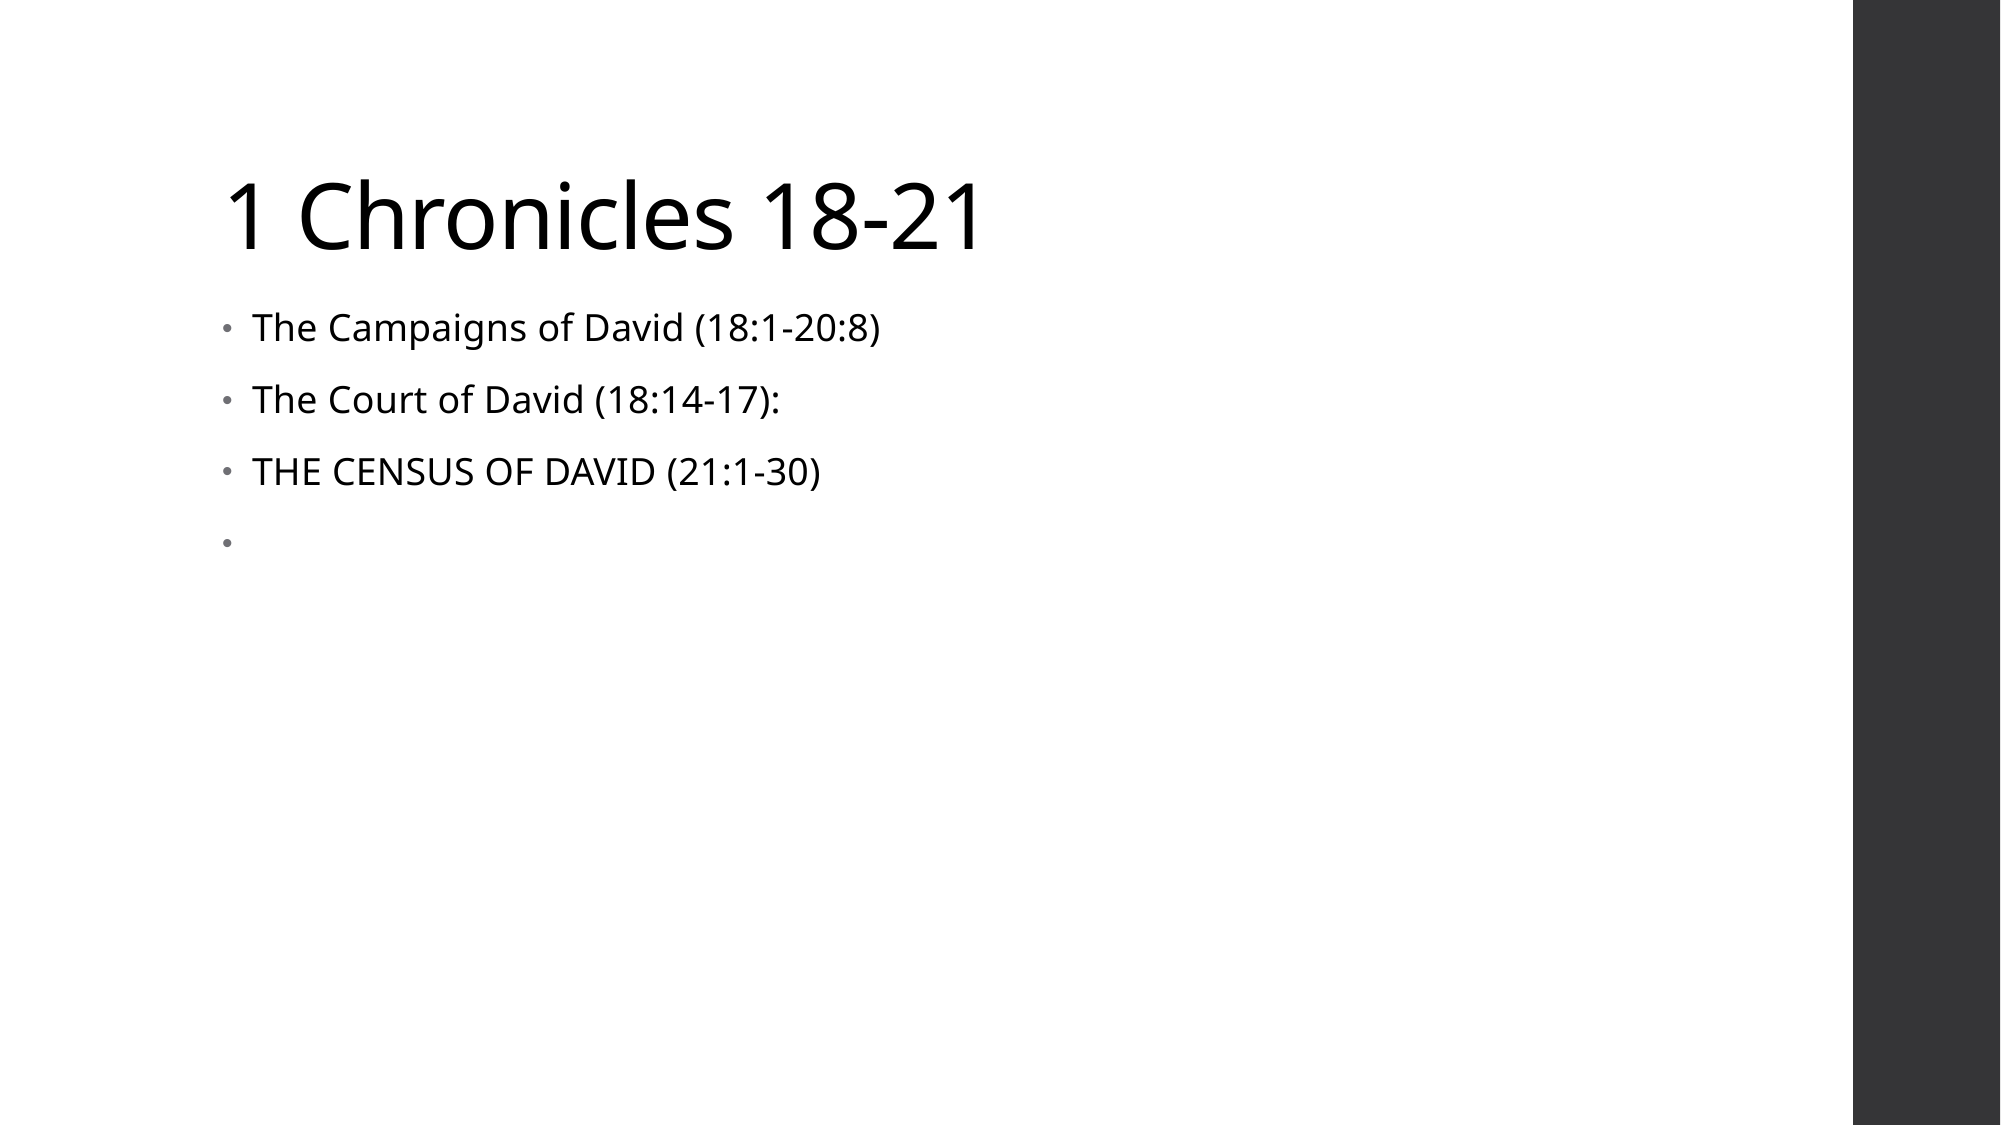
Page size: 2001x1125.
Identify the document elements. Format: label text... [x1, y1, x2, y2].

list The Campaigns of David (18:1-20:8) The Court of David (18:14-17): THE CENSUS OF DAVID (21:1-30) [206, 299, 1617, 1014]
title 1 Chronicles 18-21 [206, 60, 1797, 278]
